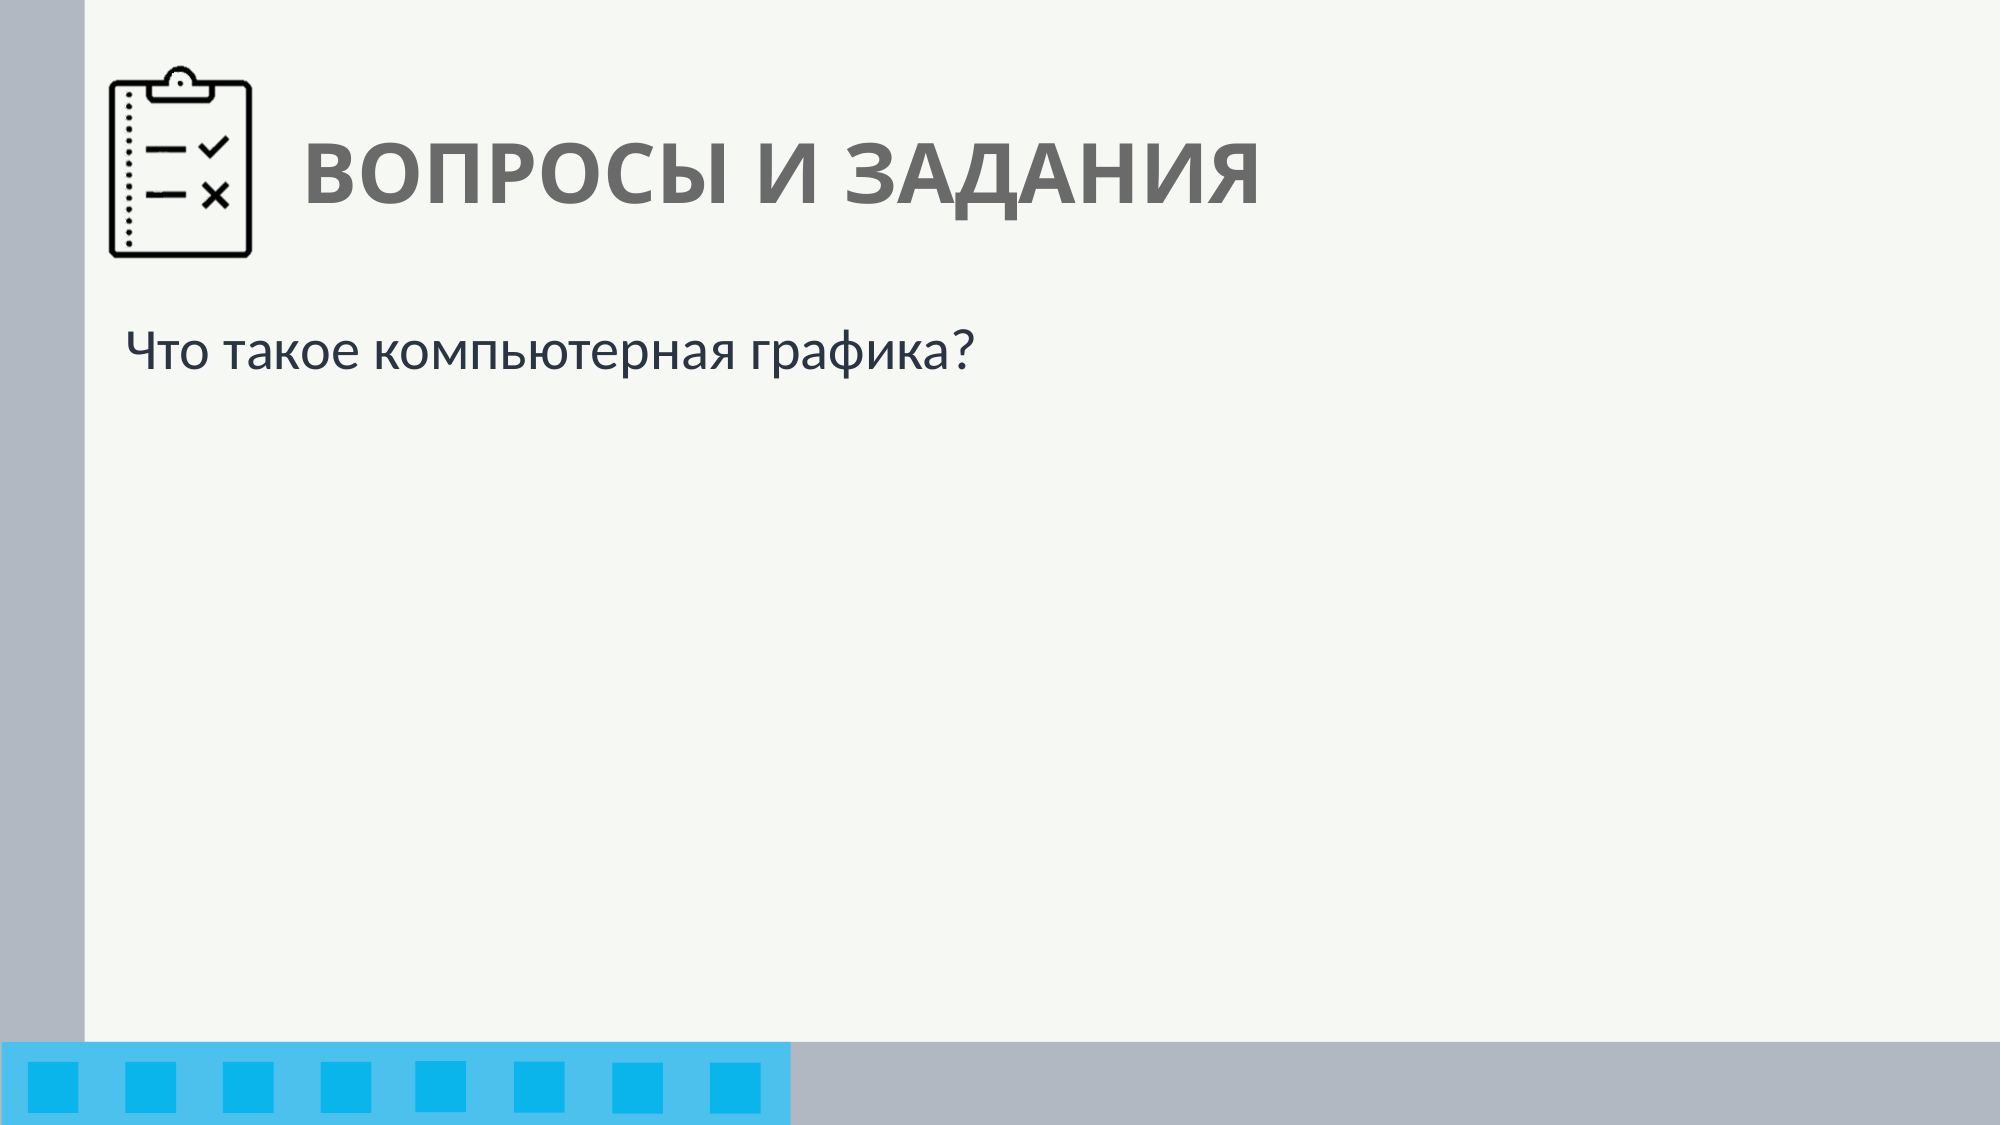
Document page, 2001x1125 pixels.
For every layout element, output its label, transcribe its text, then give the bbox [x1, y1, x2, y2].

title ВОПРОСЫ И ЗАДАНИЯ [285, 67, 1892, 286]
picture [85, 54, 286, 286]
list Что такое компьютерная графика? [110, 311, 1892, 1058]
